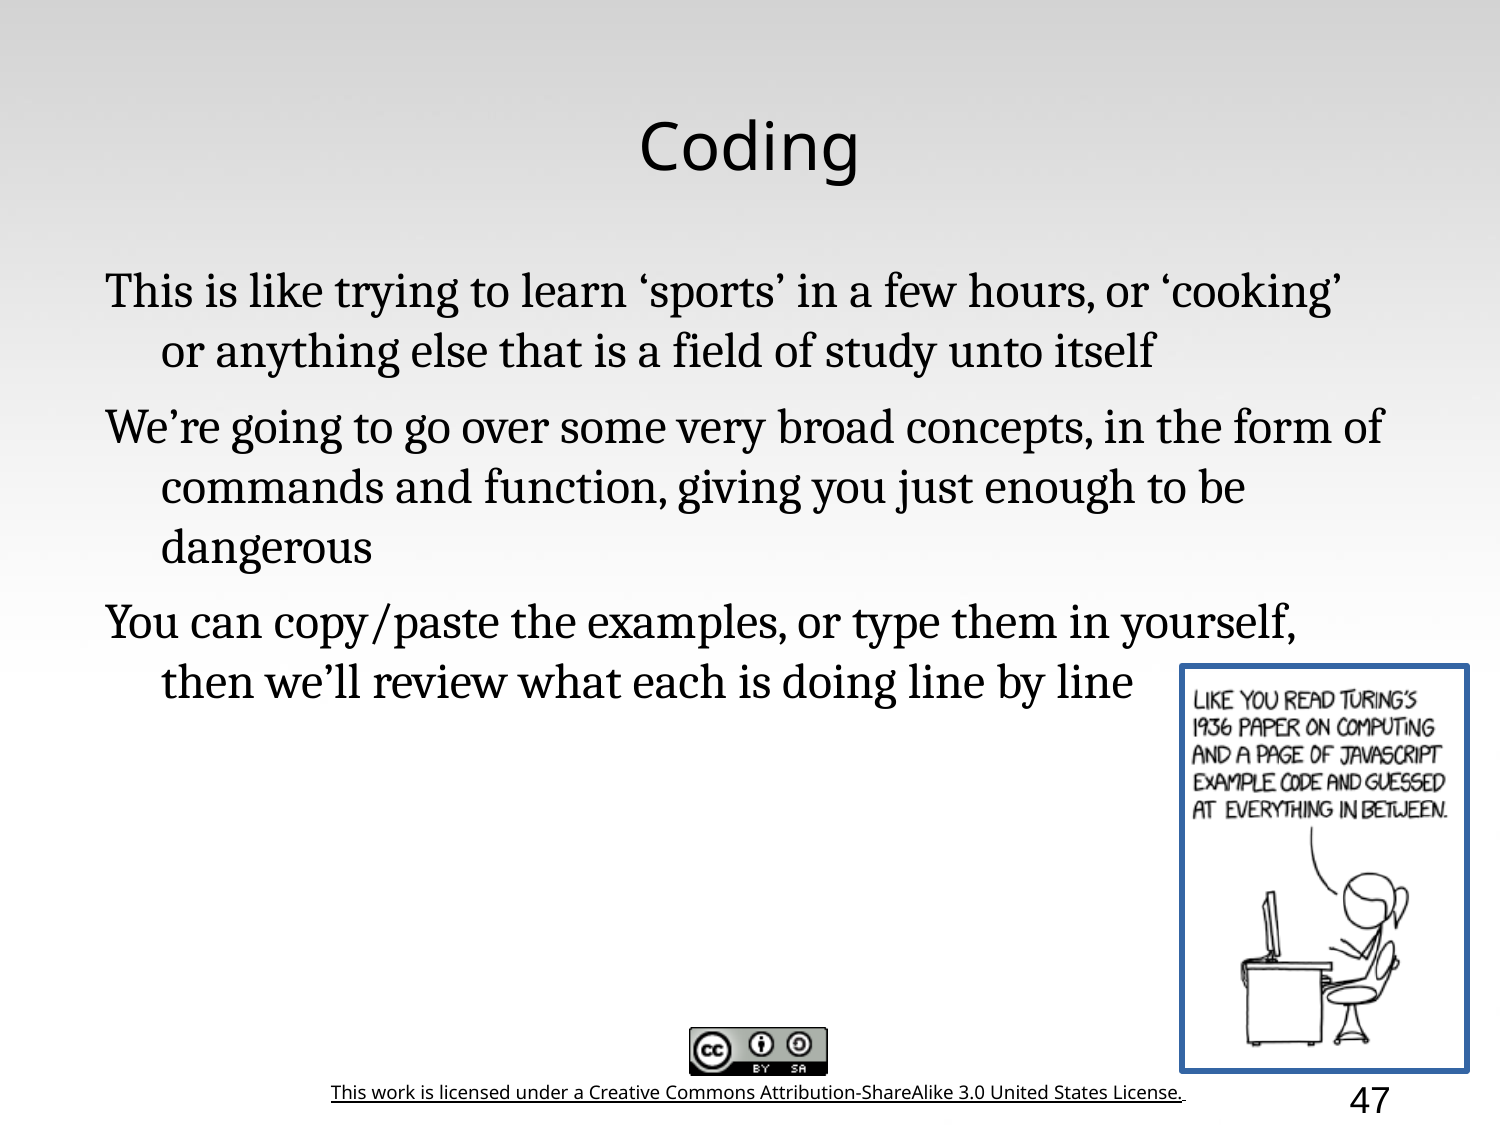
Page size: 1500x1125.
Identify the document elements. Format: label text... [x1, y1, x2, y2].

picture [0, 0, 1500, 1125]
list This is like trying to learn ‘sports’ in a few hours, or ‘cooking’ or anything else that is a field of study unto itself We’re going to go over some very broad concepts, in the form of commands and function, giving you just enough to be dangerous You can copy/paste the examples, or type them in yourself, then we’ll review what each is doing line by line [90, 249, 1411, 925]
title Coding [112, 49, 1388, 238]
